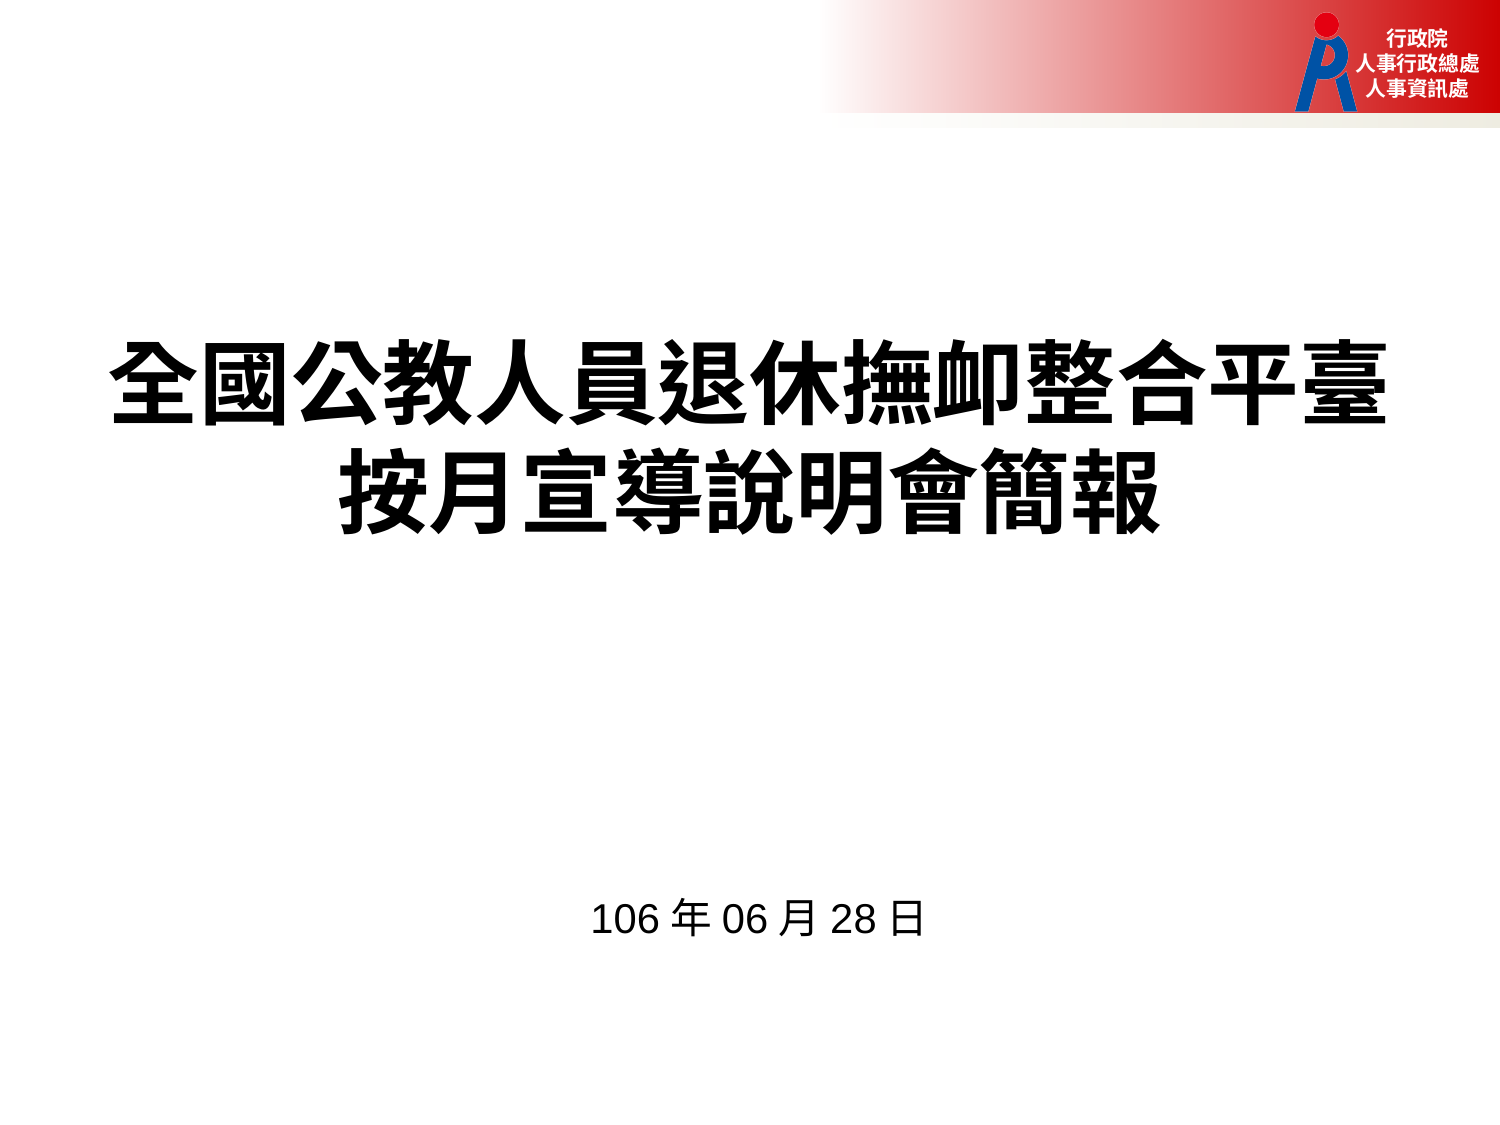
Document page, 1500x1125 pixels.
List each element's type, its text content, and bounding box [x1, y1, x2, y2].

title 全國公教人員退休撫卹整合平臺 按月宣導說明會簡報 [91, 289, 1409, 582]
picture [1278, 0, 1374, 128]
subtitle 106年06月28日 [234, 884, 1285, 1053]
